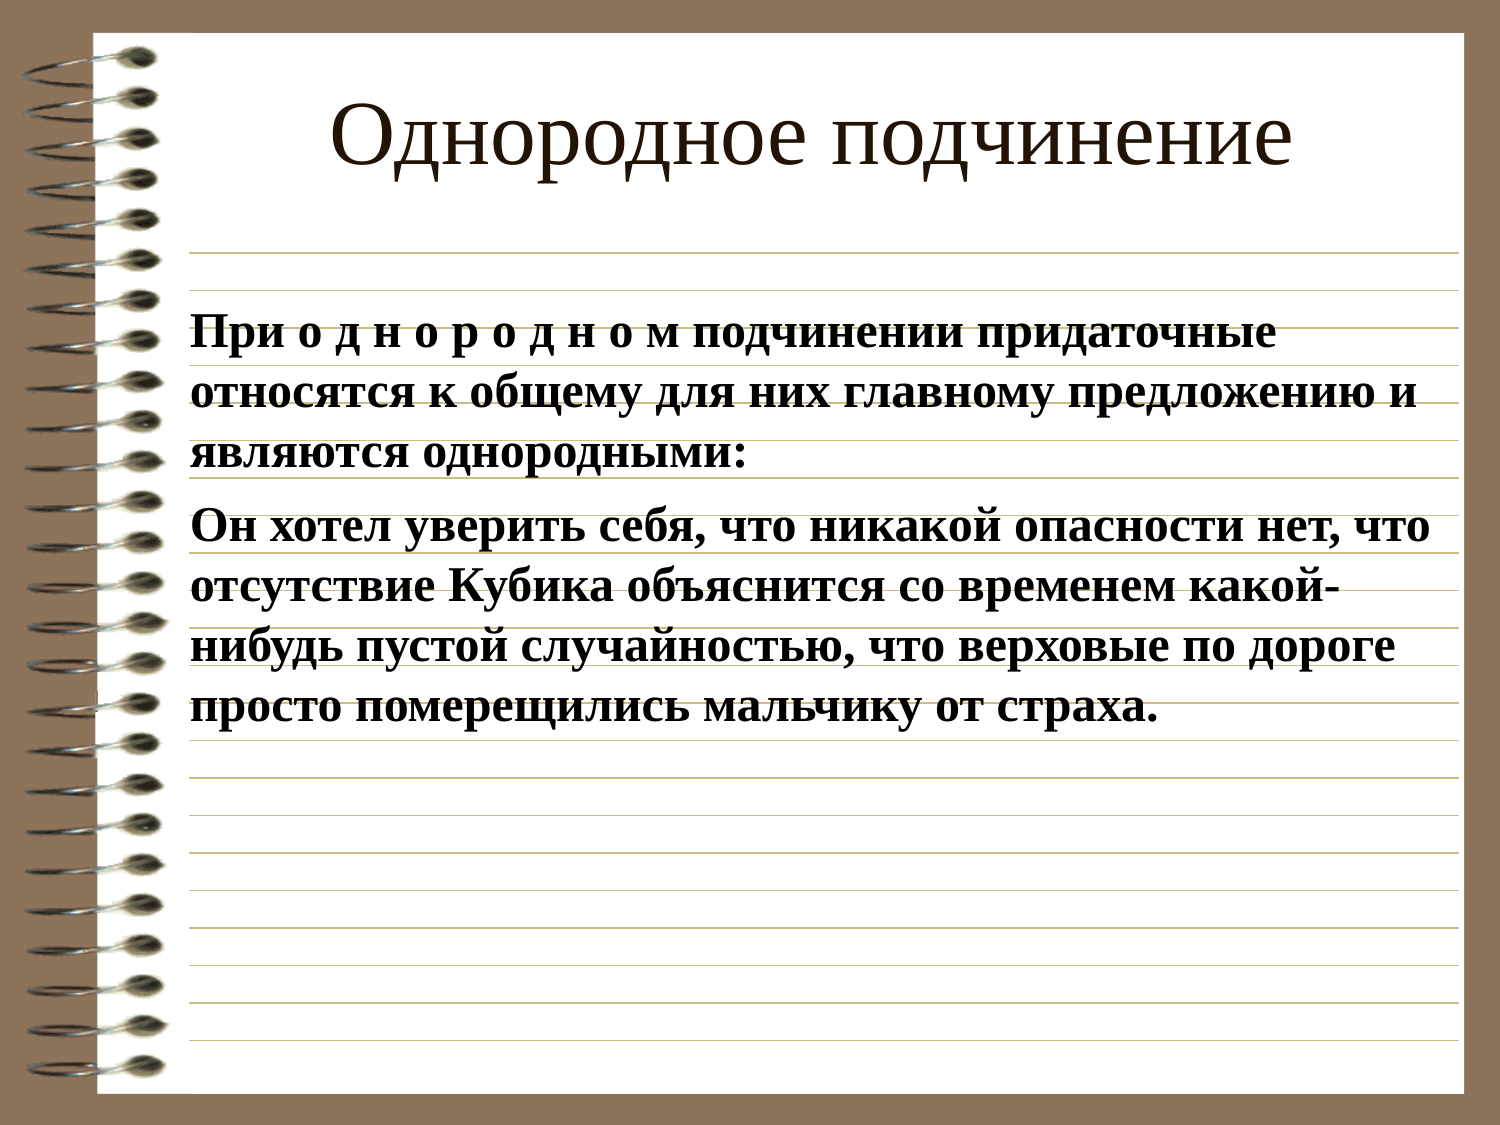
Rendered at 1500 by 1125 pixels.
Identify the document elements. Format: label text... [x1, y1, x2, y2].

title Однородное подчинение [174, 65, 1450, 254]
list При о д н о р о д н о м подчинении придаточные относятся к общему для них главному предложению и являются однородными: Он хотел уверить себя, что никакой опасности нет, что отсутствие Кубика объяснится со временем какой-нибудь пустой случайностью, что верховые по дороге просто померещились мальчику от страха. [174, 290, 1450, 966]
picture [0, 8, 194, 1115]
